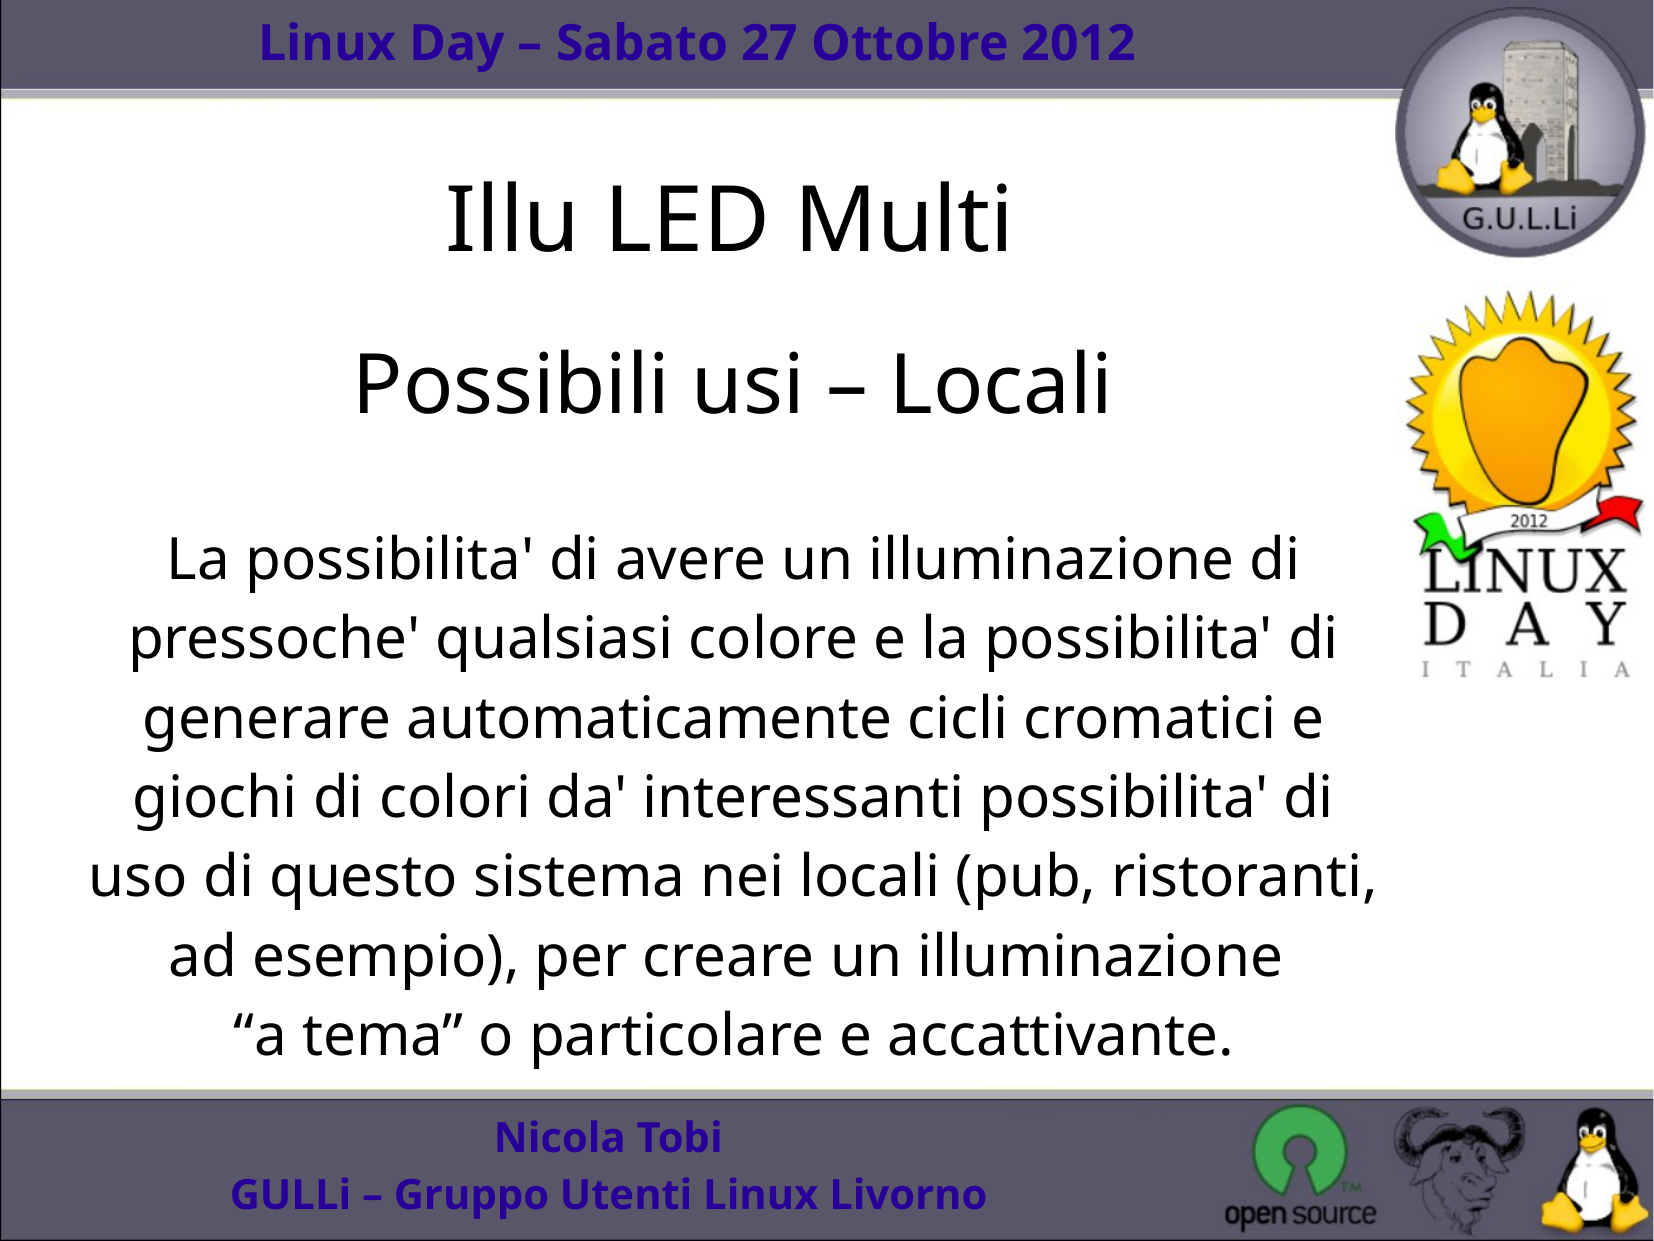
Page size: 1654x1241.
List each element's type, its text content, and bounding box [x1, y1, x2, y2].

text_box Nicola Tobi GULLi – Gruppo Utenti Linux Livorno [0, 1100, 1218, 1241]
text_box Linux Day – Sabato 27 Ottobre 2012 [0, 0, 1395, 97]
title Illu LED Multi [82, 112, 1378, 320]
subtitle Possibili usi – Locali La possibilita' di avere un illuminazione di pressoche' qualsiasi colore e la possibilita' di generare automaticamente cicli cromatici e giochi di colori da' interessanti possibilita' di uso di questo sistema nei locali (pub, ristoranti, ad esempio), per creare un illuminazione “a tema” o particolare e accattivante. [85, 315, 1382, 1082]
picture [0, 0, 1654, 1241]
